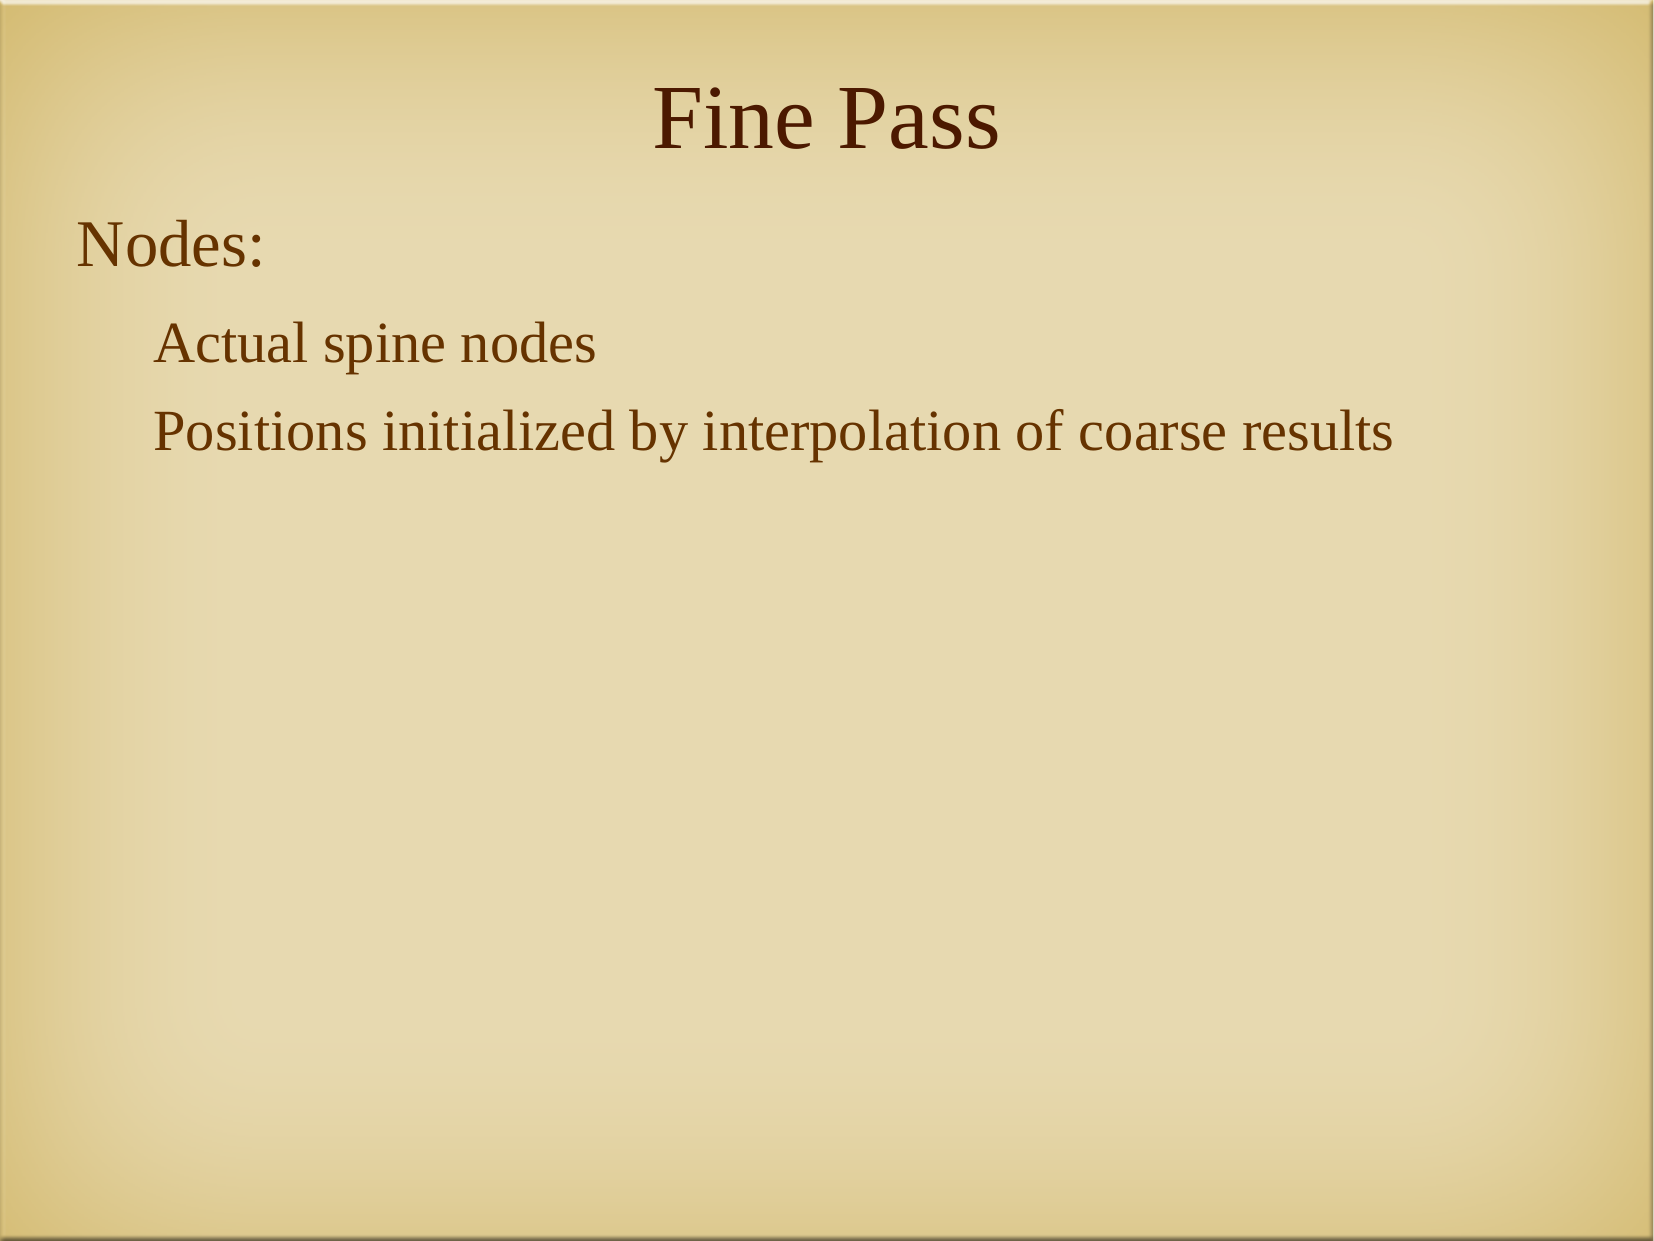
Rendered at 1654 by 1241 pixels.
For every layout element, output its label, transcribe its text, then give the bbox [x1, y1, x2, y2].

title Fine Pass [59, 58, 1595, 178]
list Nodes: Actual spine nodes Positions initialized by interpolation of coarse results [59, 206, 1595, 1182]
picture [0, 0, 1654, 1241]
